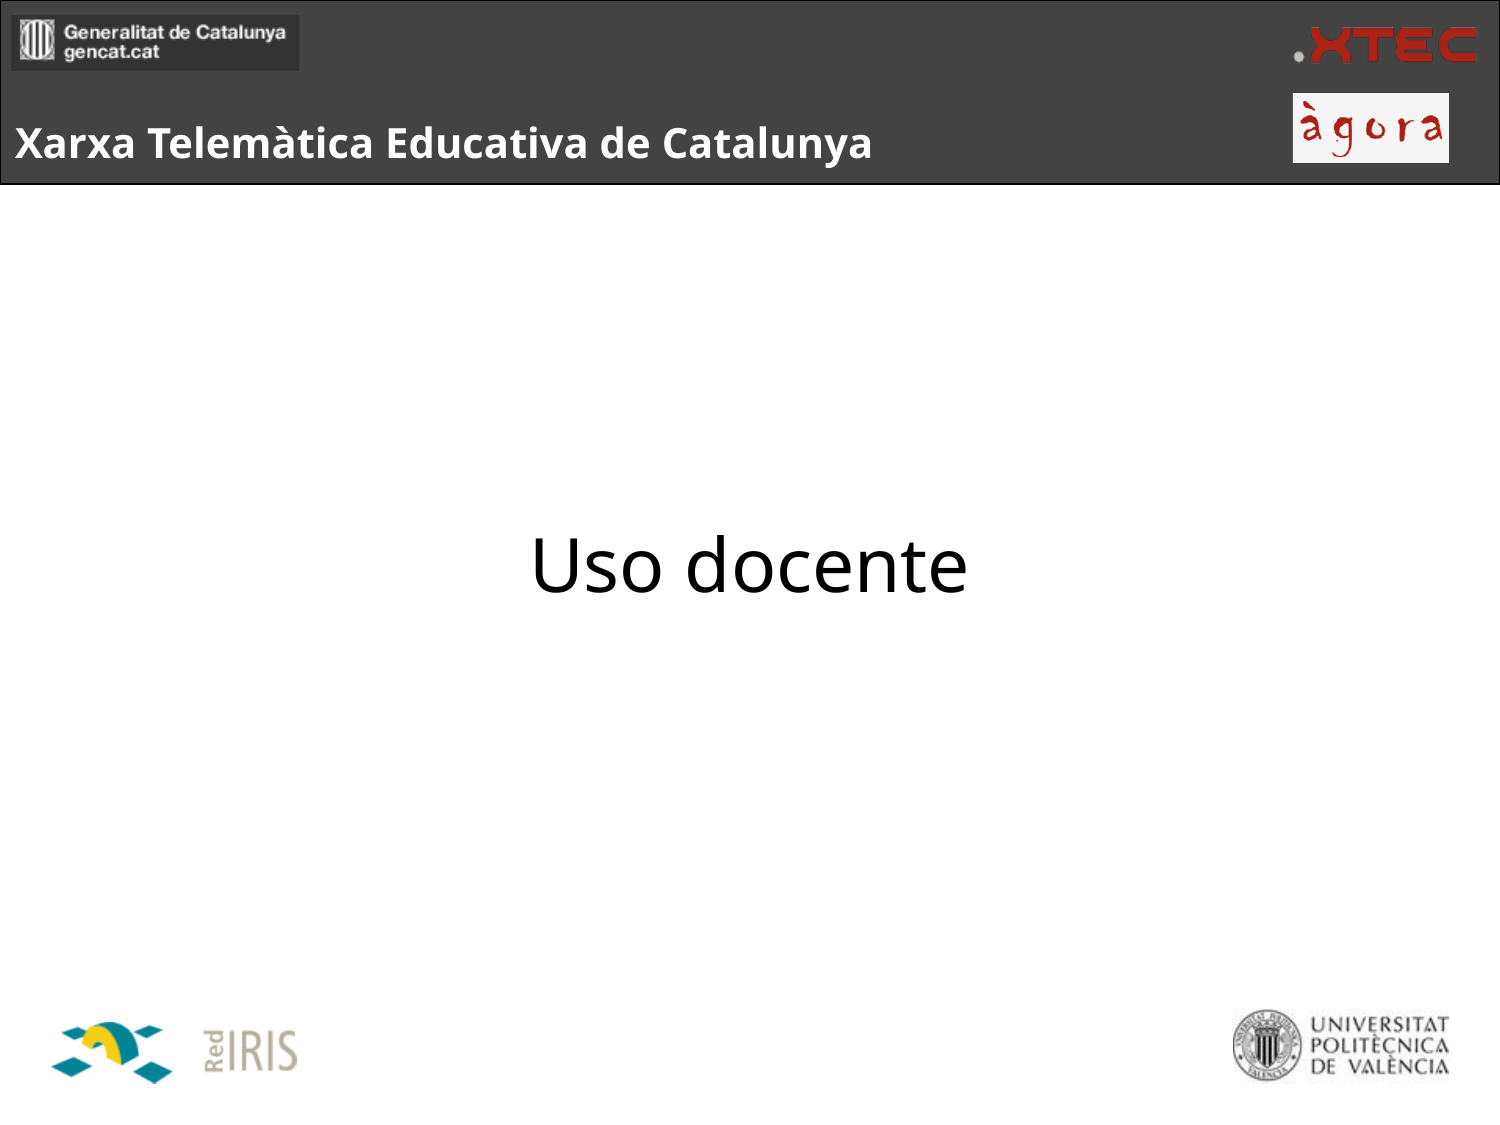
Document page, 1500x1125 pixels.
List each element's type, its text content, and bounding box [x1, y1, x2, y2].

picture [1293, 23, 1480, 67]
title Uso docente [51, 470, 1449, 655]
picture [51, 1022, 297, 1084]
picture [11, 15, 299, 71]
picture [1233, 1009, 1449, 1084]
